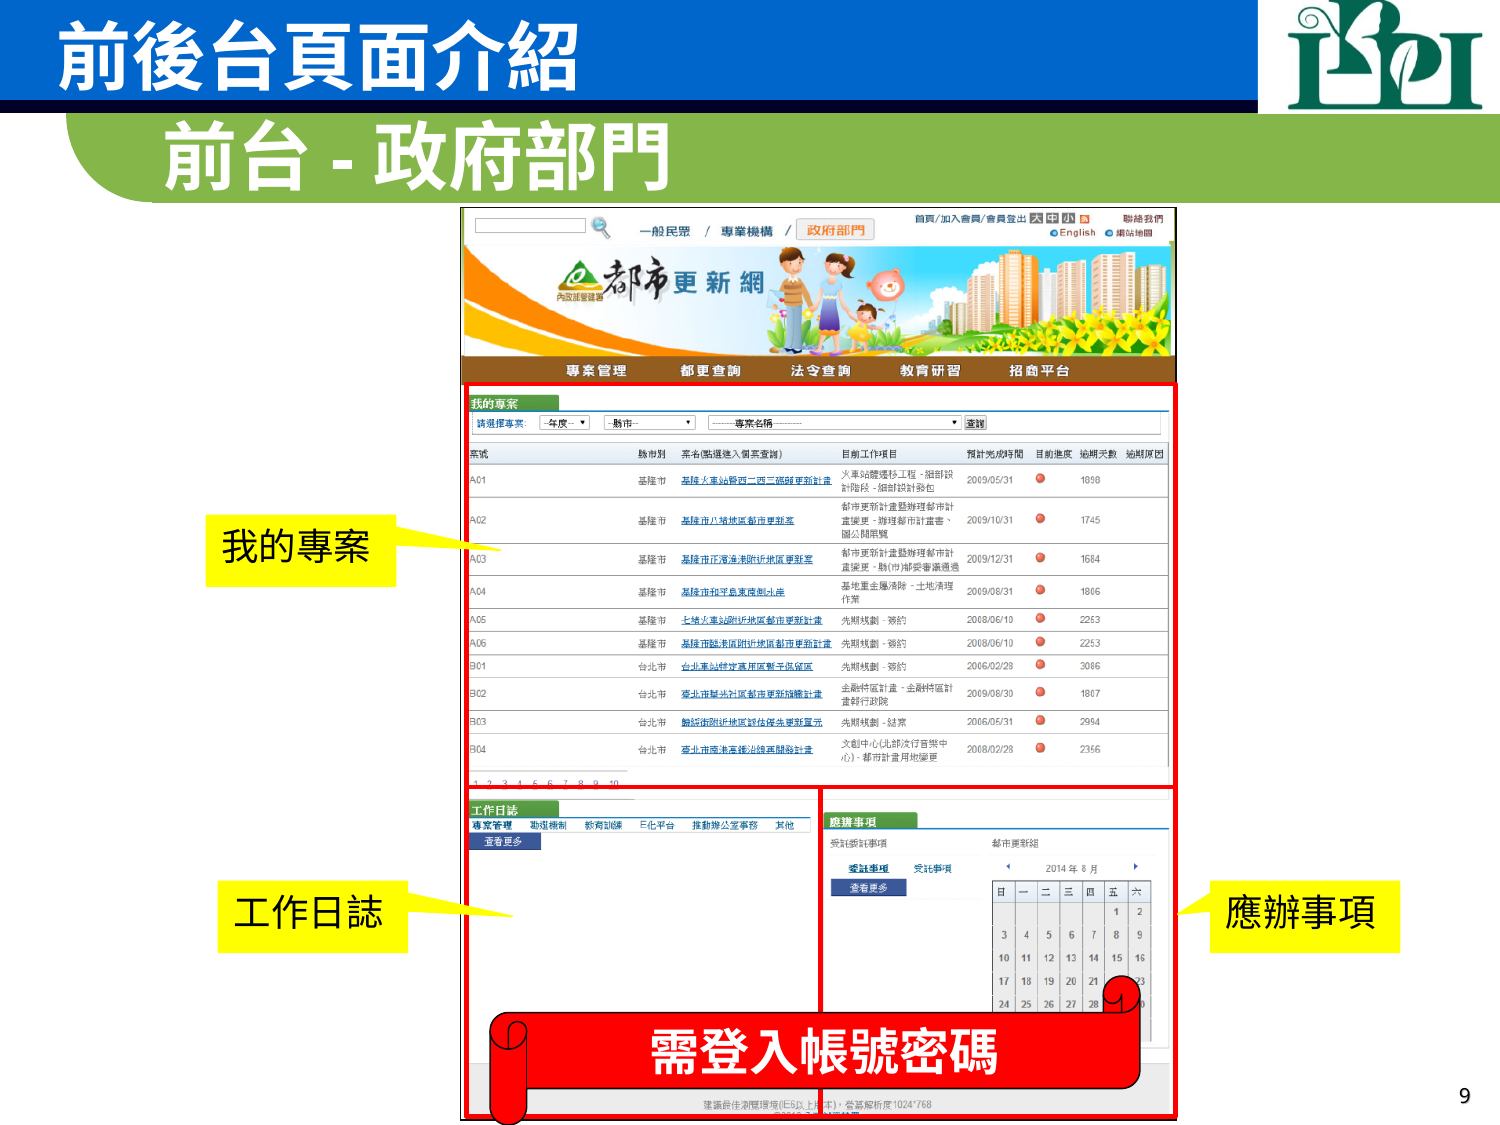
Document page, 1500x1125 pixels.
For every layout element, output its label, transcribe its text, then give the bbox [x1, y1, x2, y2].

picture [469, 789, 818, 1114]
picture [823, 789, 1173, 1114]
text_box 需登入帳號密碼 [490, 976, 1140, 1125]
text_box 前後台頁面介紹 [41, 1, 1329, 102]
picture [526, 1089, 818, 1114]
text_box 我的專案 [206, 515, 501, 587]
picture [469, 386, 1173, 785]
text_box 工作日誌 [218, 881, 513, 953]
picture [461, 208, 1176, 541]
title 前台-政府部門 [147, 101, 1436, 202]
text_box [1399, 1074, 1500, 1125]
text_box 應辦事項 [1177, 881, 1400, 953]
